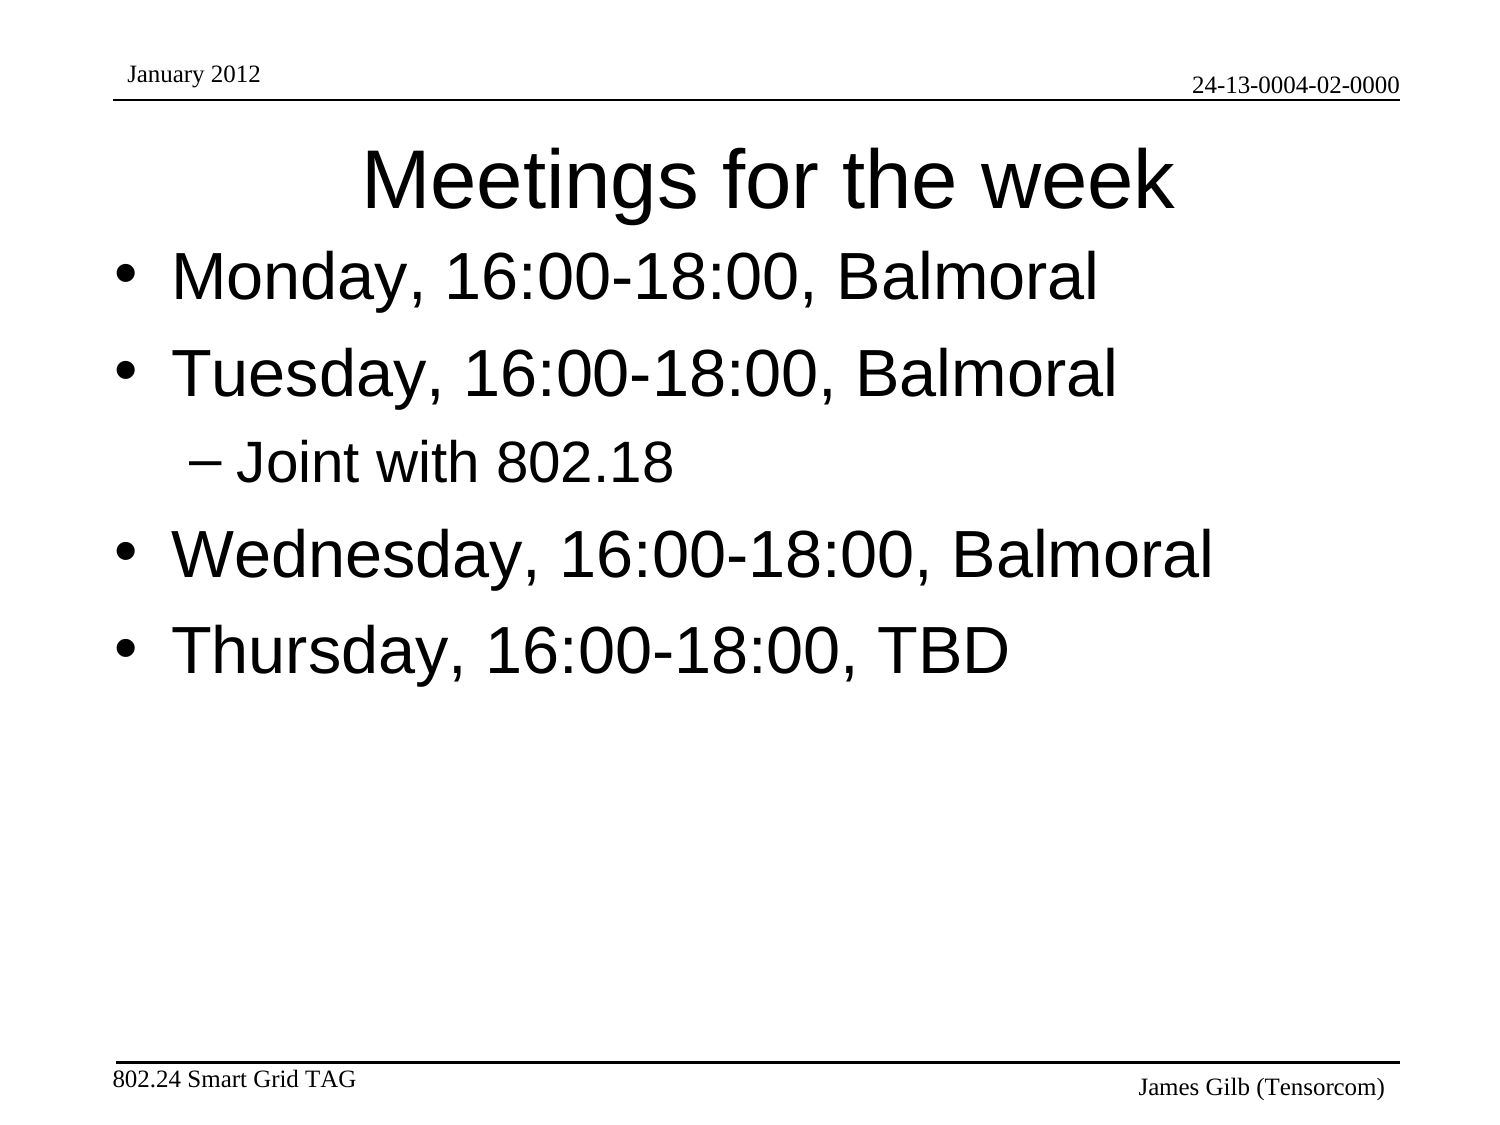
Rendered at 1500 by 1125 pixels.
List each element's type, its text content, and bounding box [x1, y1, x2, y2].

list Monday, 16:00-18:00, Balmoral Tuesday, 16:00-18:00, Balmoral Joint with 802.18 Wednesday, 16:00-18:00, Balmoral Thursday, 16:00-18:00, TBD [99, 224, 1375, 968]
title Meetings for the week [112, 112, 1426, 238]
